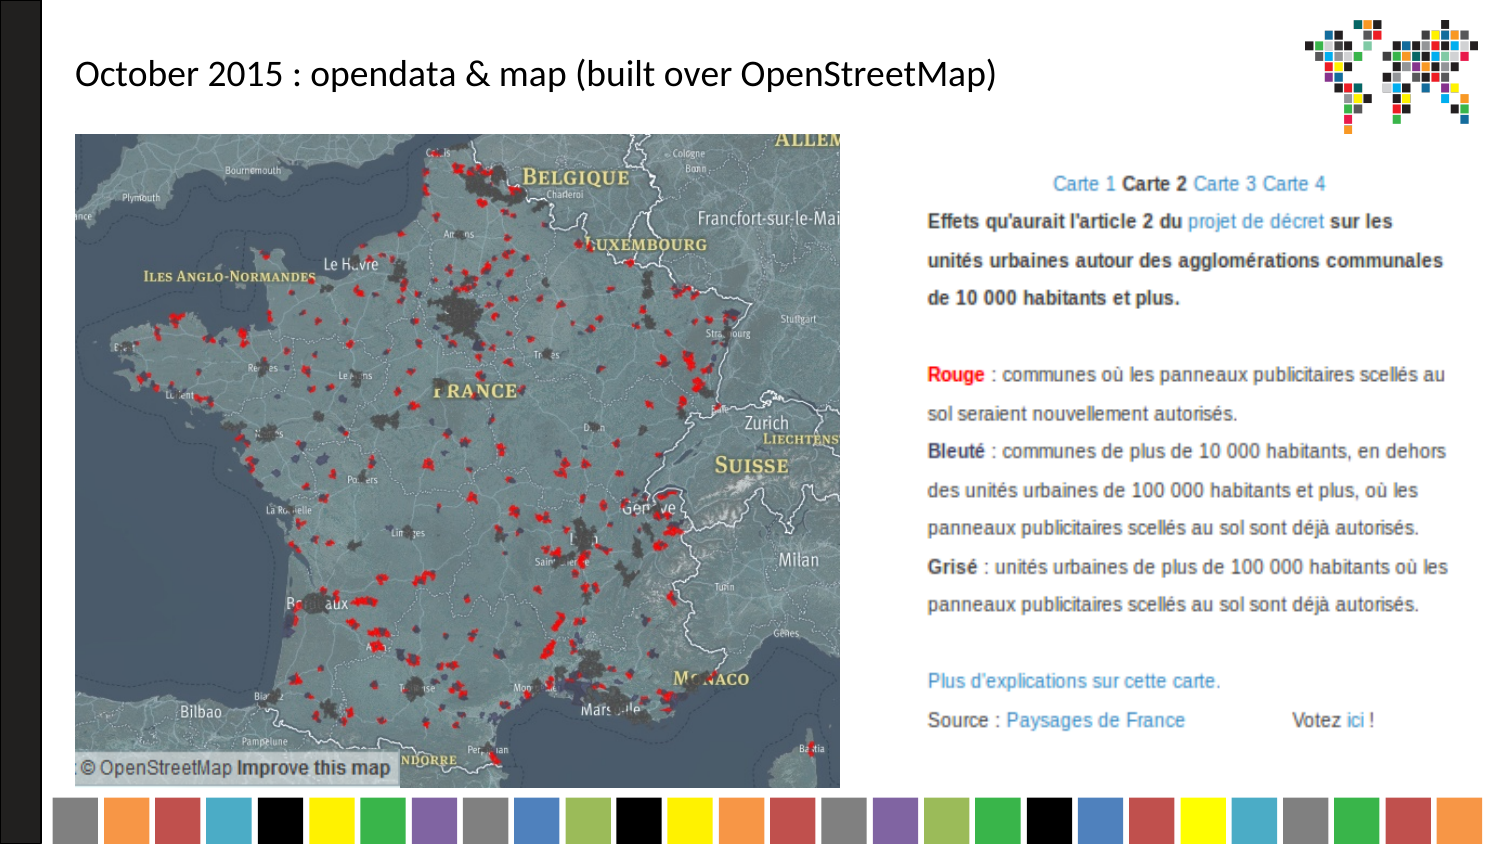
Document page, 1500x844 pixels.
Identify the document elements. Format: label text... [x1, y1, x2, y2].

picture [915, 152, 1465, 751]
picture [1305, 20, 1478, 134]
text_box October 2015 : opendata & map (built over OpenStreetMap) [75, 8, 1296, 135]
picture [75, 135, 840, 789]
